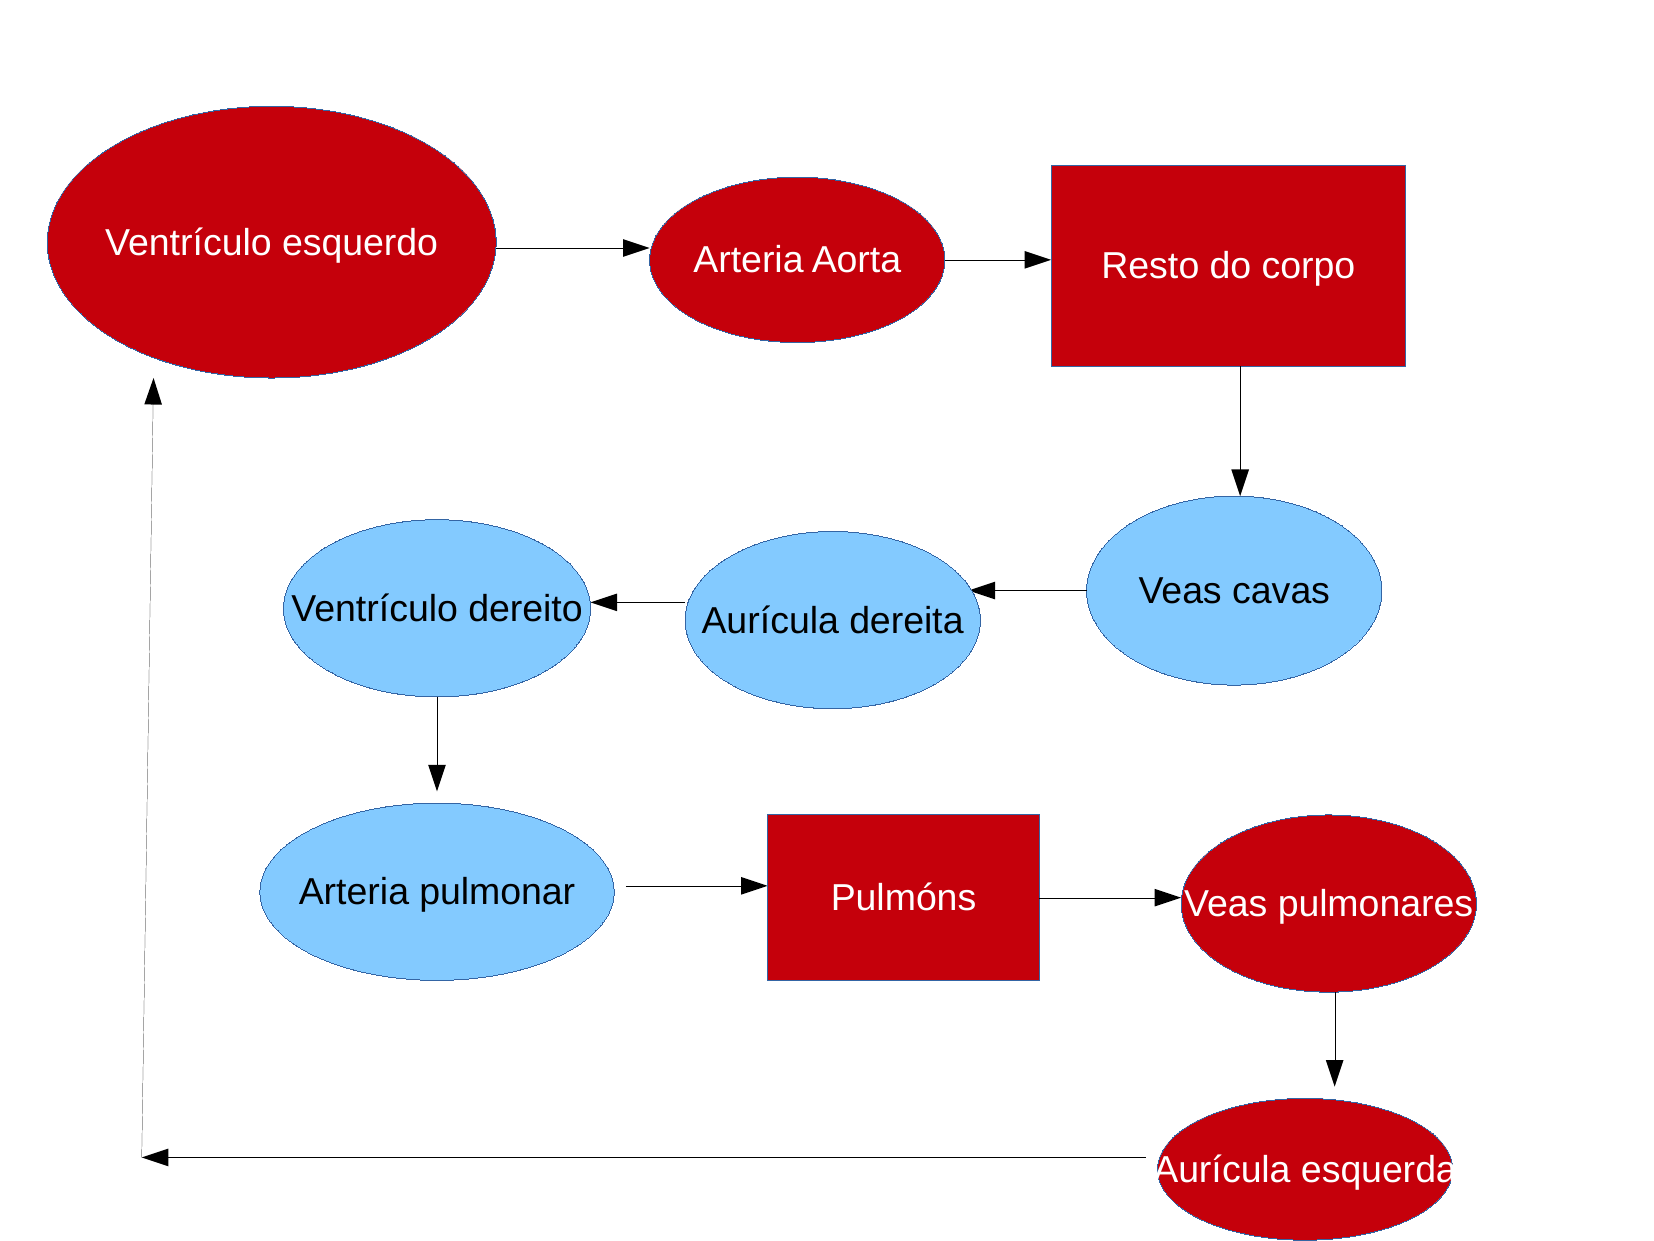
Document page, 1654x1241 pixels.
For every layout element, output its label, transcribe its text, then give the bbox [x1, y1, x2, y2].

text_box Resto do corpo [1051, 165, 1406, 367]
text_box Arteria Aorta [649, 177, 945, 343]
text_box Pulmóns [767, 814, 1040, 981]
text_box Ventrículo esquerdo [47, 106, 497, 379]
text_box Ventrículo dereito [283, 519, 591, 697]
text_box Veas cavas [1086, 496, 1382, 686]
text_box Arteria pulmonar [259, 803, 615, 981]
text_box Veas pulmonares [1181, 814, 1477, 993]
text_box Aurícula esquerda [1157, 1098, 1453, 1241]
text_box Aurícula dereita [685, 531, 981, 709]
